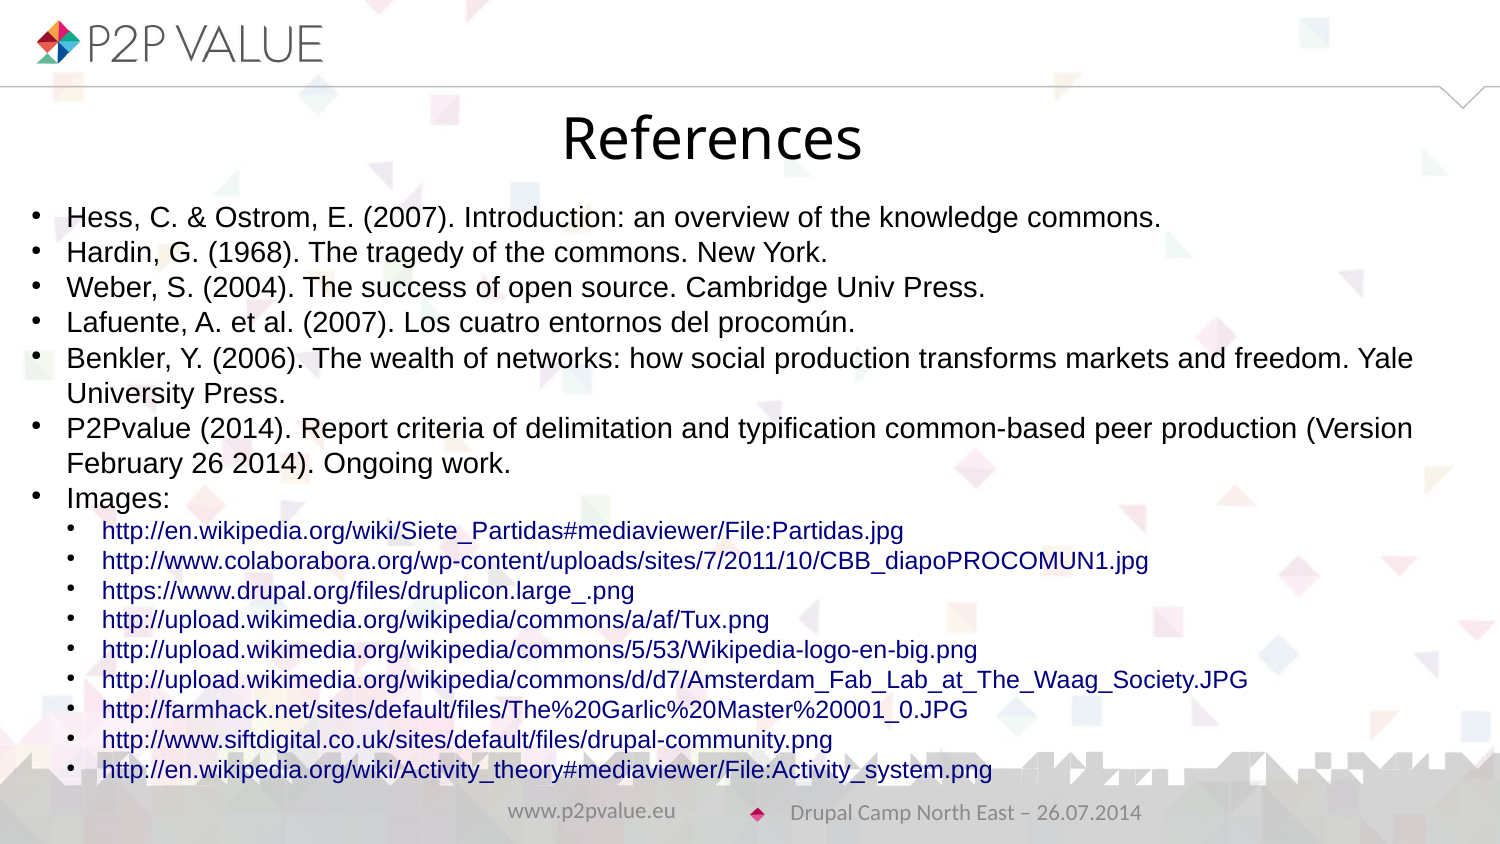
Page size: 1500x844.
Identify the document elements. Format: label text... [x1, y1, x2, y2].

subtitle Hess, C. & Ostrom, E. (2007). Introduction: an overview of the knowledge commons. Hardin, G. (1968). The tragedy of the commons. New York. Weber, S. (2004). The success of open source. Cambridge Univ Press. Lafuente, A. et al. (2007). Los cuatro entornos del procomún. Benkler, Y. (2006). The wealth of networks: how social production transforms markets and freedom. Yale University Press. P2Pvalue (2014). Report criteria of delimitation and typification common-based peer production (Version February 26 2014). Ongoing work. Images: http://en.wikipedia.org/wiki/Siete_Partidas#mediaviewer/File:Partidas.jpg http://www.colaborabora.org/wp-content/uploads/sites/7/2011/10/CBB_diapoPROCOMUN1.jpg https://www.drupal.org/files/druplicon.large_.png http://upload.wikimedia.org/wikipedia/commons/a/af/Tux.png http://upload.wikimedia.org/wikipedia/commons/5/53/Wikipedia-logo-en-big.png http://upload.wikimedia.org/wikipedia/commons/d/d7/Amsterdam_Fab_Lab_at_The_Waag_Society.JPG http://farmhack.net/sites/default/files/The%20Garlic%20Master%20001_0.JPG http://www.siftdigital.co.uk/sites/default/files/drupal-community.png http://en.wikipedia.org/wiki/Activity_theory#mediaviewer/File:Activity_system.png [17, 191, 1499, 796]
text_box Drupal Camp North East – 26.07.2014 [777, 788, 1470, 834]
text_box www.p2pvalue.eu [501, 789, 720, 829]
picture [0, 0, 1500, 844]
title References [60, 92, 1366, 181]
